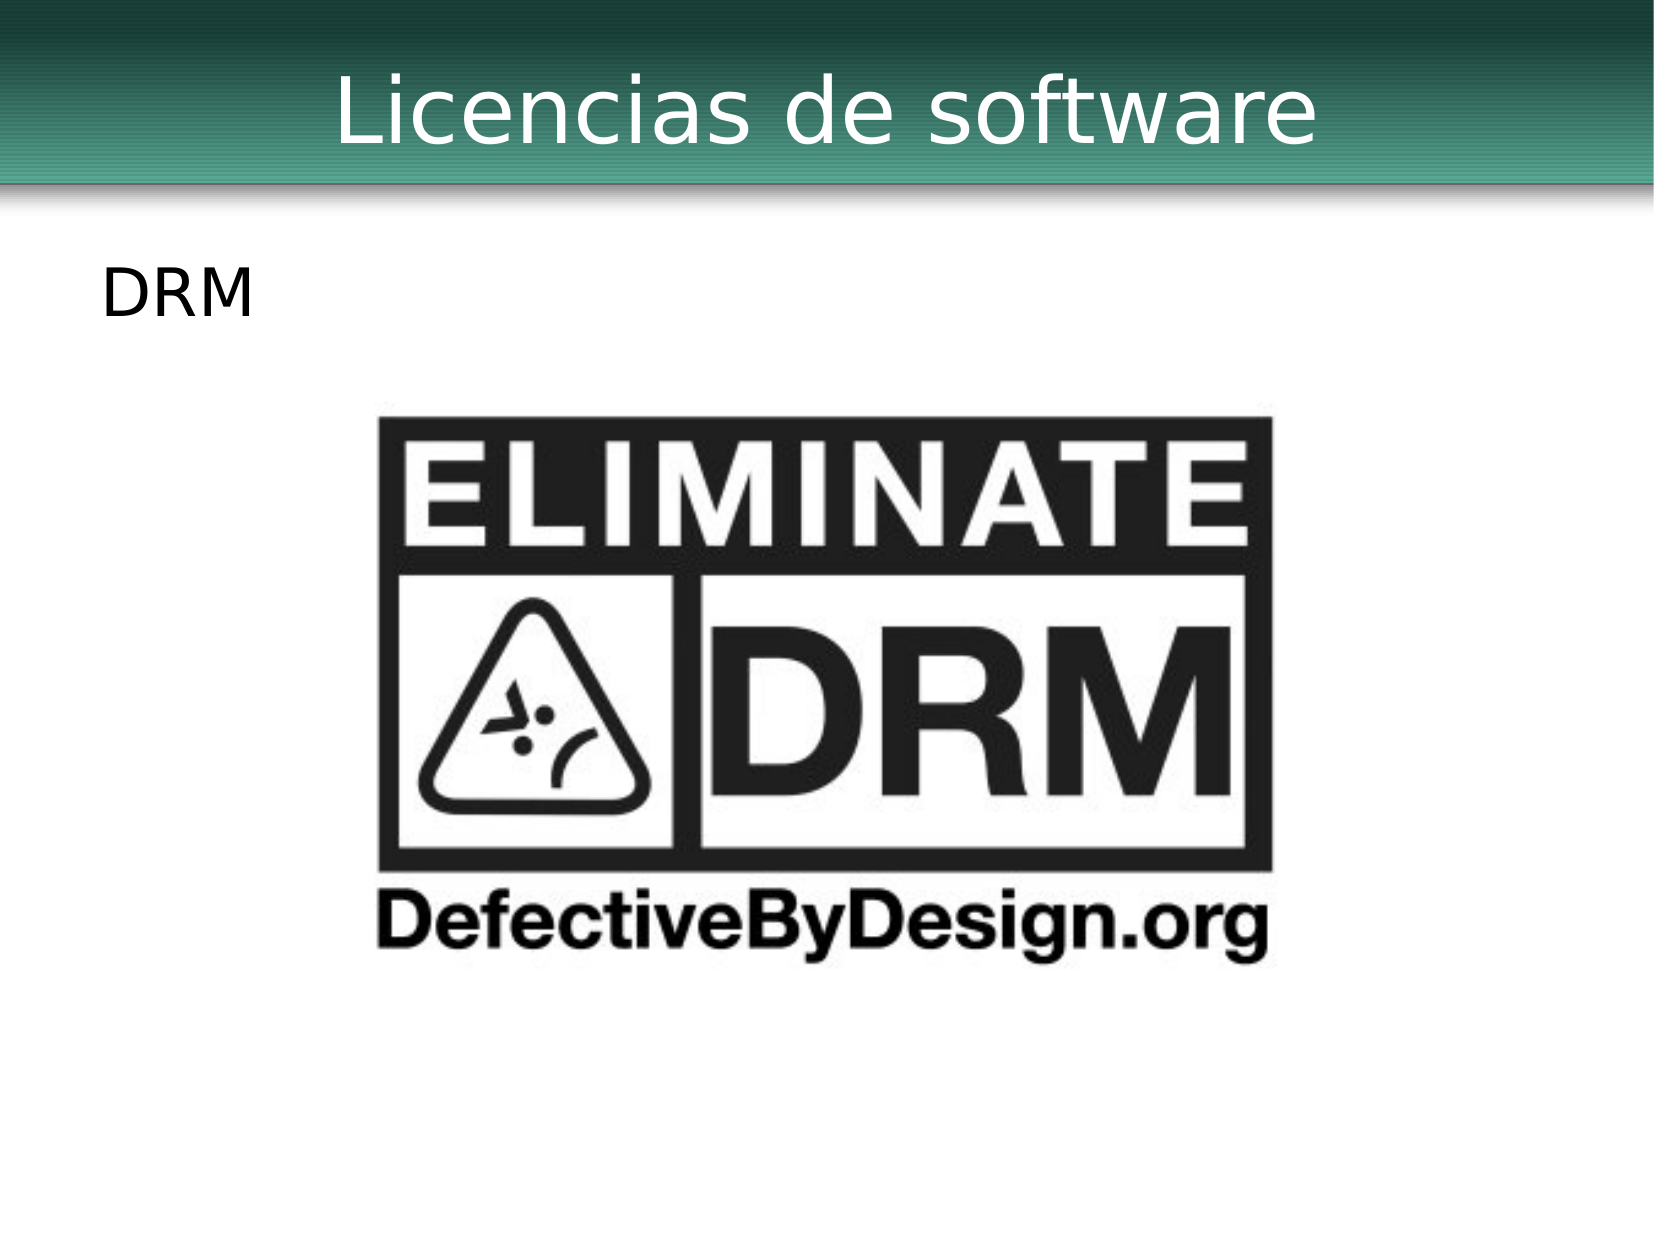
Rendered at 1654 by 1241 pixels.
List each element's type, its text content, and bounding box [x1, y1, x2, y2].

picture [336, 383, 1317, 979]
title Licencias de software [82, 15, 1571, 208]
picture [0, 0, 1654, 225]
list DRM [82, 254, 1571, 1059]
